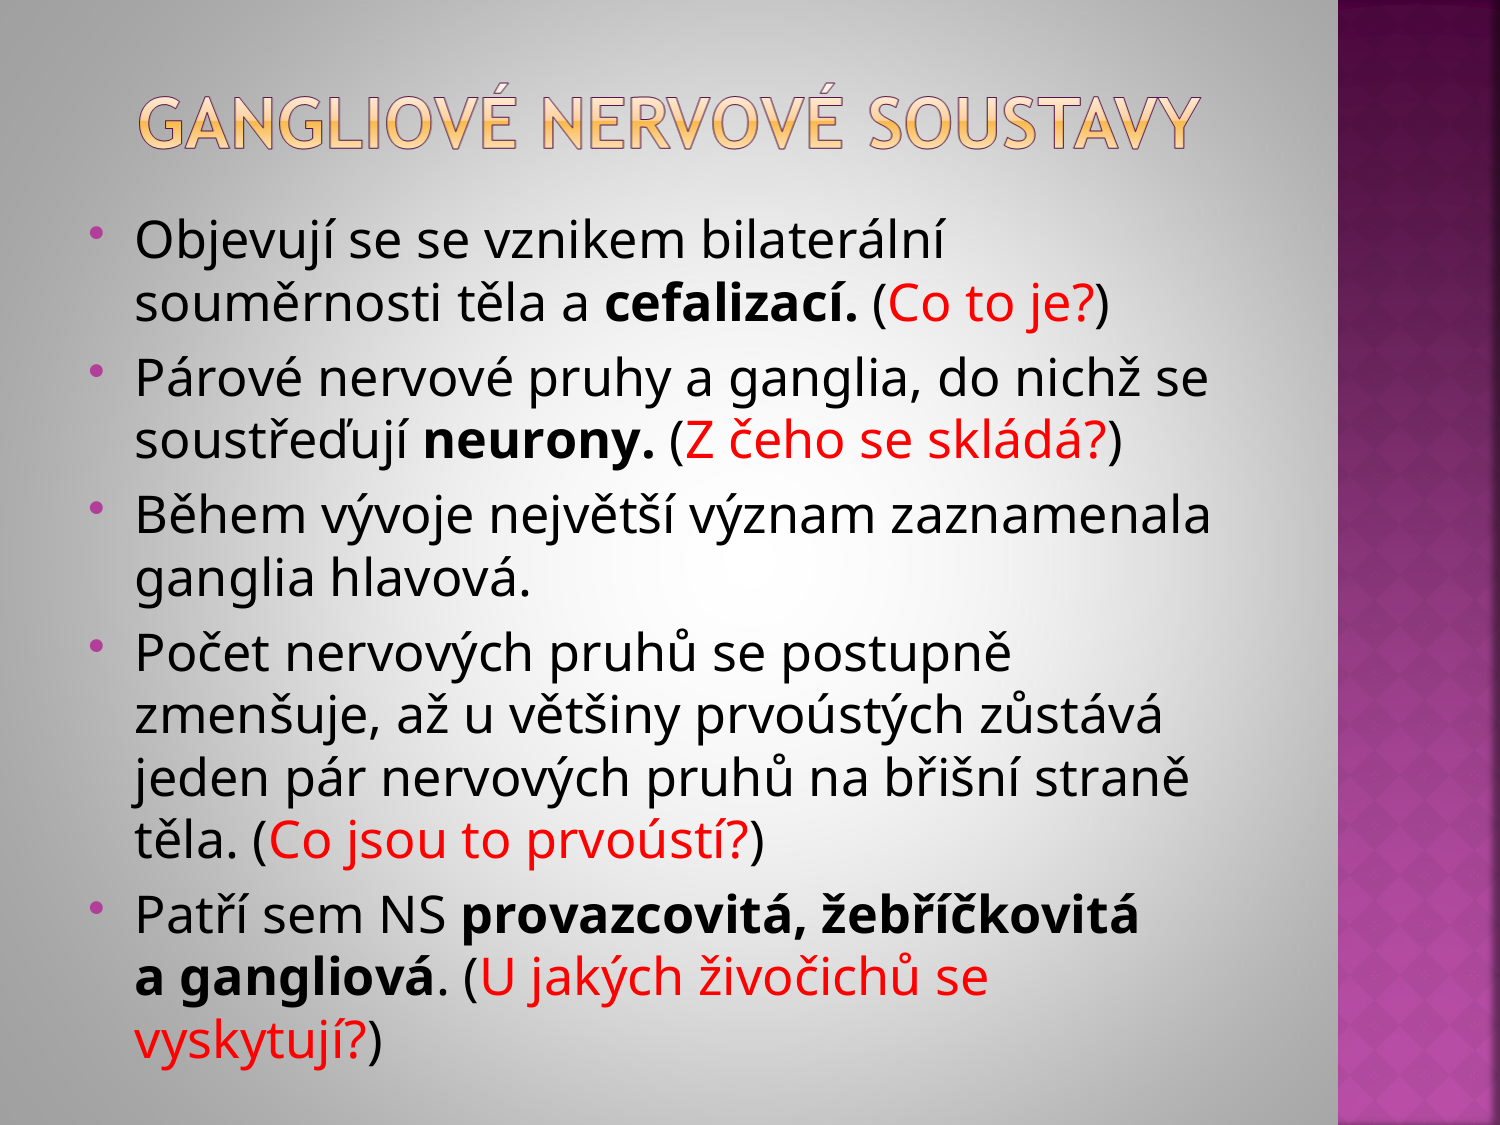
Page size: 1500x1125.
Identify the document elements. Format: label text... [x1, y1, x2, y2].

text_box [75, 53, 1264, 208]
picture [0, 0, 1500, 1125]
list Objevují se se vznikem bilaterální souměrnosti těla a cefalizací. (Co to je?) Párové nervové pruhy a ganglia, do nichž se soustřeďují neurony. (Z čeho se skládá?) Během vývoje největší význam zaznamenala ganglia hlavová. Počet nervových pruhů se postupně zmenšuje, až u většiny prvoústých zůstává jeden pár nervových pruhů na břišní straně těla. (Co jsou to prvoústí?) Patří sem NS provazcovitá, žebříčkovitá a gangliová. (U jakých živočichů se vyskytují?) [75, 199, 1263, 1089]
